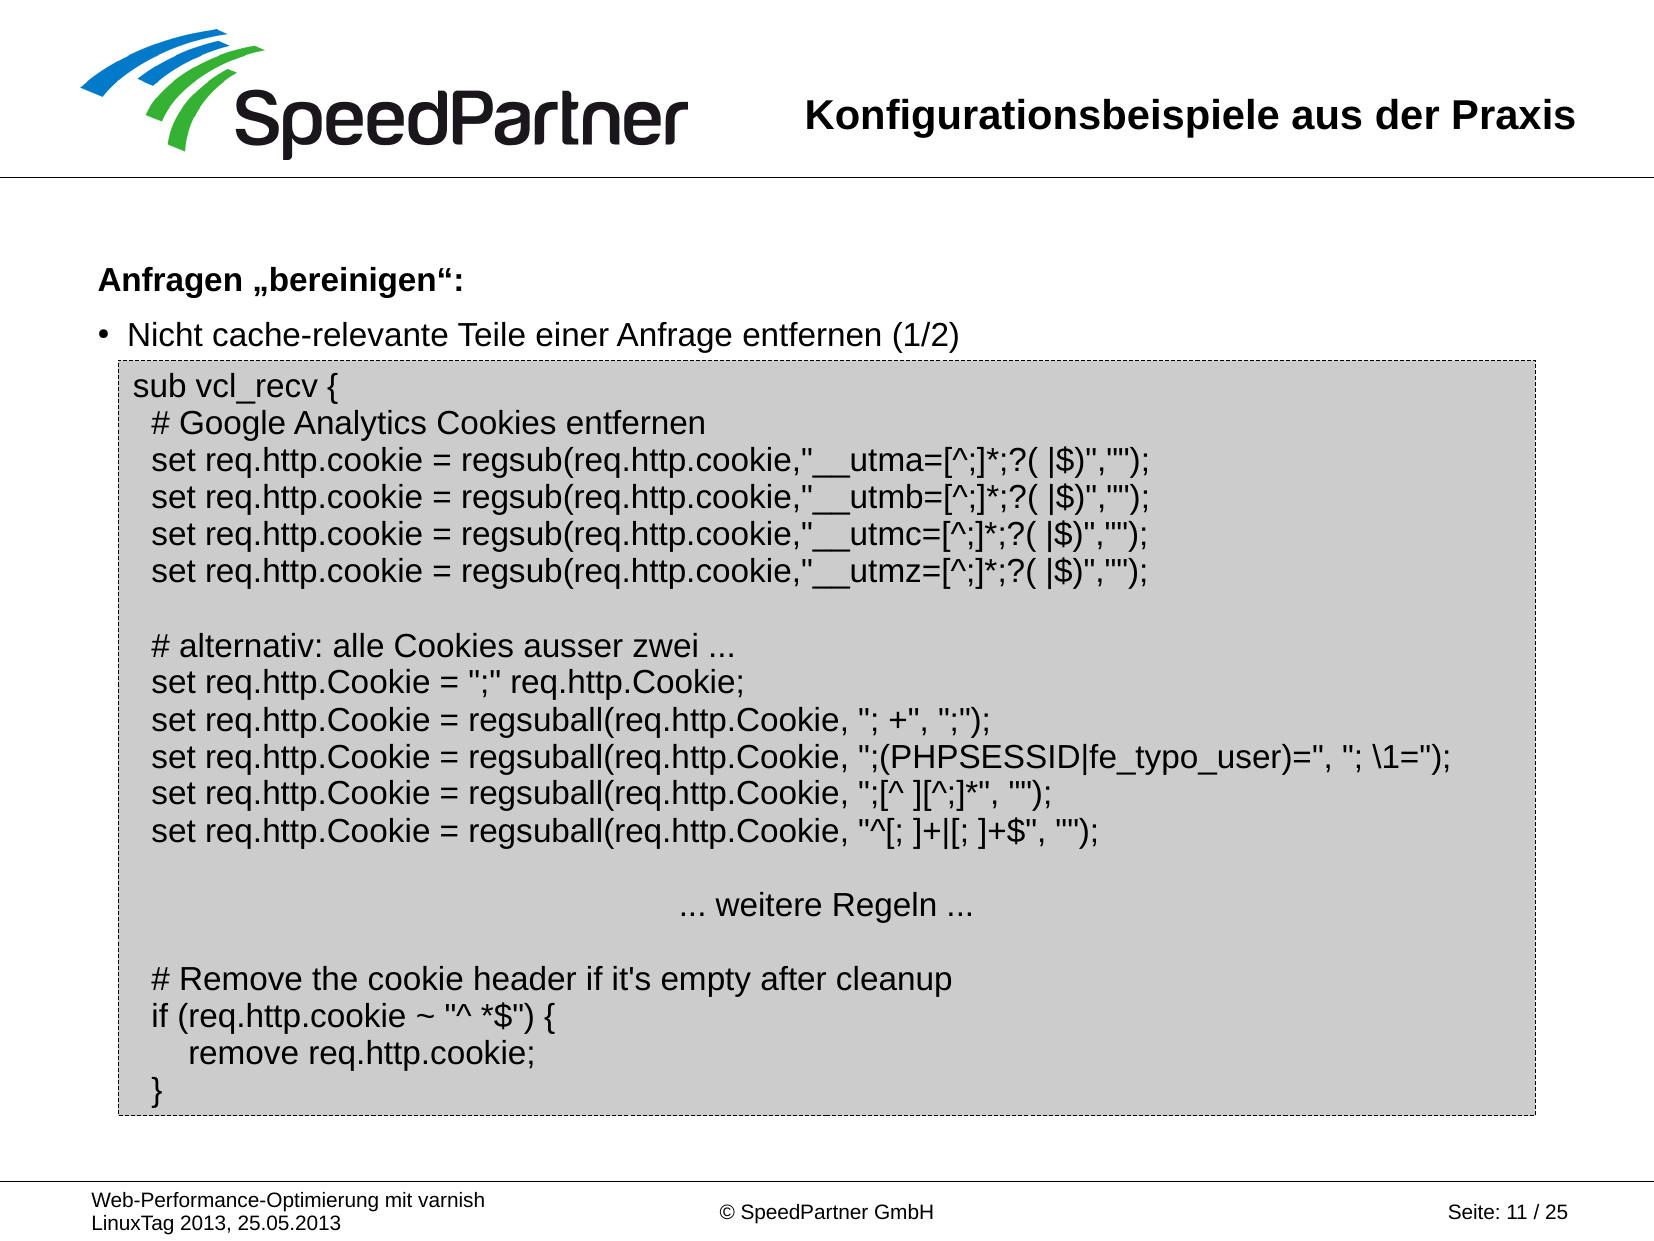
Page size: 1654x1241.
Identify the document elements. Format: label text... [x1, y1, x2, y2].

title Konfigurationsbeispiele aus der Praxis [590, 70, 1577, 160]
text_box Anfragen „bereinigen“: Nicht cache-relevante Teile einer Anfrage entfernen (1/2) [82, 254, 1565, 1177]
picture [80, 29, 688, 160]
text_box sub vcl_recv { # Google Analytics Cookies entfernen set req.http.cookie = regsub(req.http.cookie,"__utma=[^;]*;?( |$)",""); set req.http.cookie = regsub(req.http.cookie,"__utmb=[^;]*;?( |$)",""); set req.http.cookie = regsub(req.http.cookie,"__utmc=[^;]*;?( |$)",""); set req.http.cookie = regsub(req.http.cookie,"__utmz=[^;]*;?( |$)",""); # alternativ: alle Cookies ausser zwei ... set req.http.Cookie = ";" req.http.Cookie; set req.http.Cookie = regsuball(req.http.Cookie, "; +", ";"); set req.http.Cookie = regsuball(req.http.Cookie, ";(PHPSESSID|fe_typo_user)=", "; \1="); set req.http.Cookie = regsuball(req.http.Cookie, ";[^ ][^;]*", ""); set req.http.Cookie = regsuball(req.http.Cookie, "^[; ]+|[; ]+$", ""); ... weitere Regeln ... # Remove the cookie header if it's empty after cleanup if (req.http.cookie ~ "^ *$") { remove req.http.cookie; } [118, 360, 1536, 1116]
